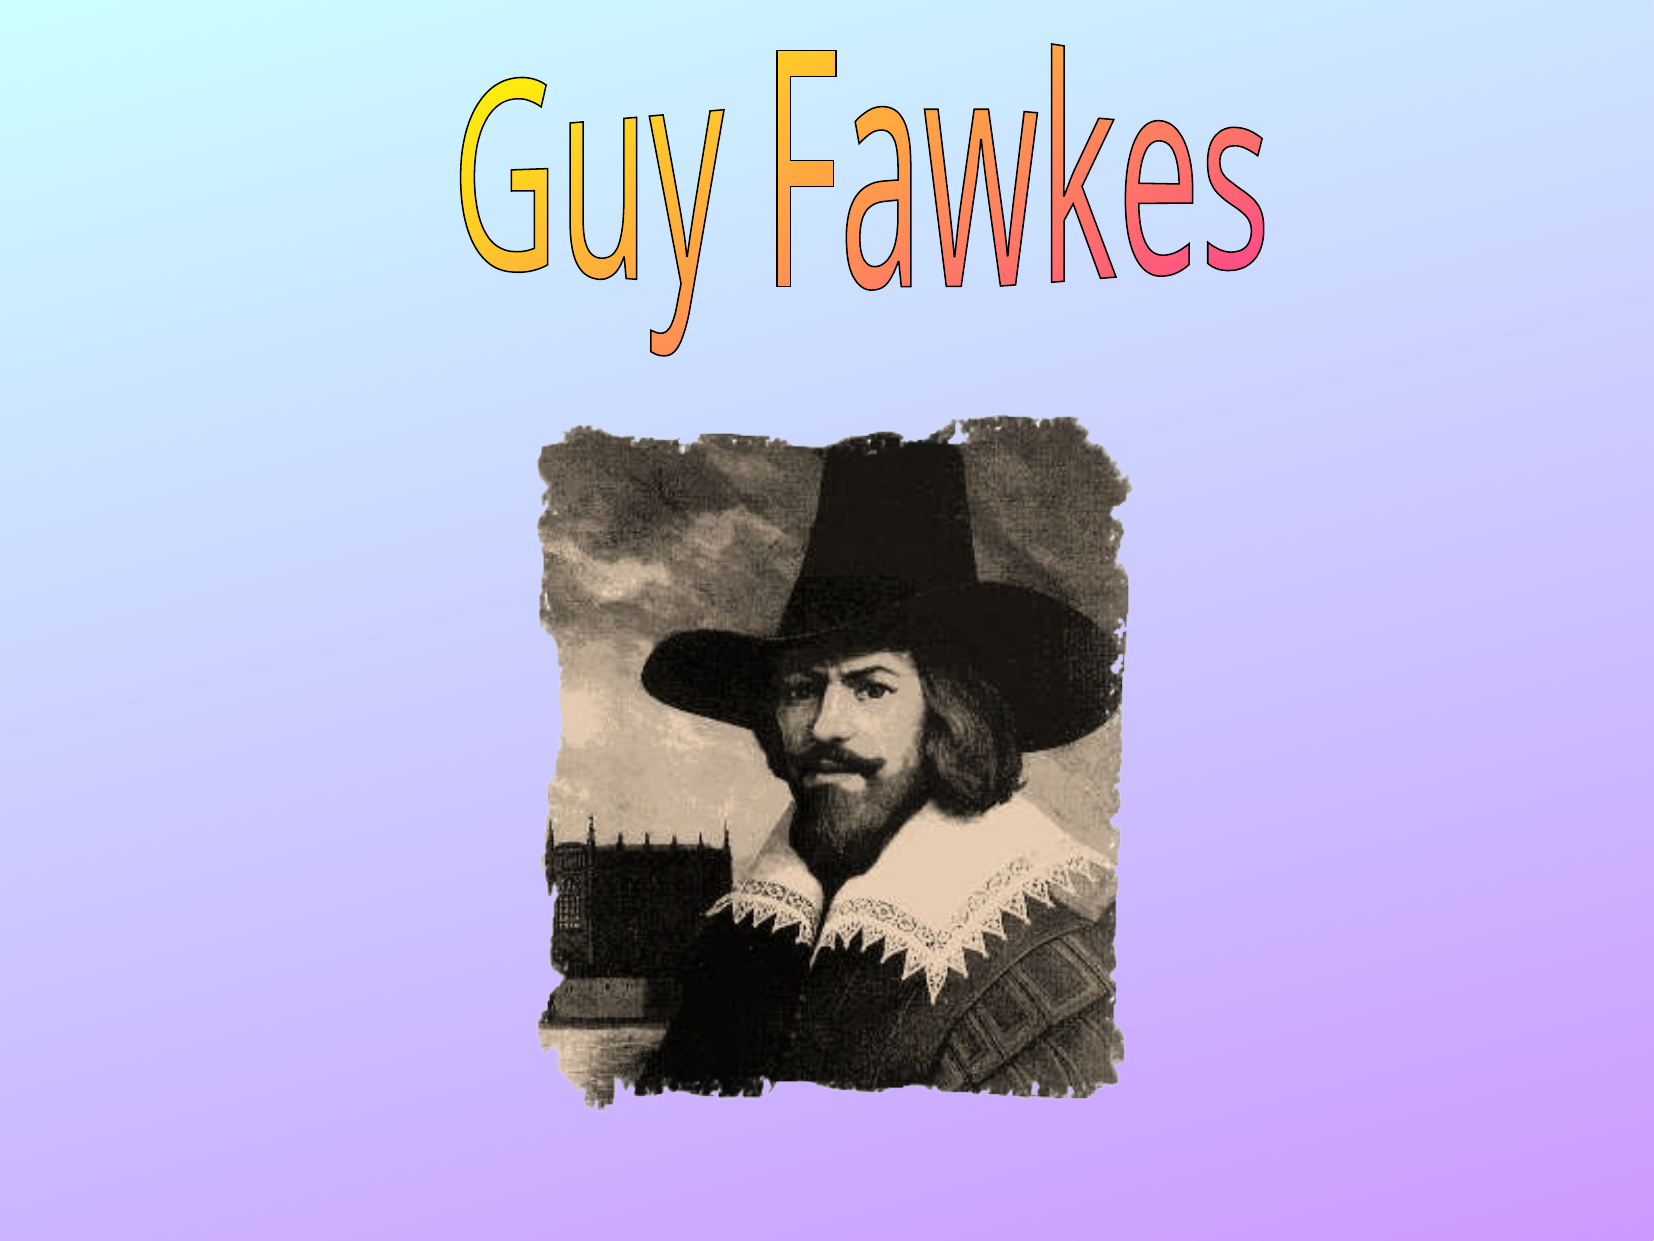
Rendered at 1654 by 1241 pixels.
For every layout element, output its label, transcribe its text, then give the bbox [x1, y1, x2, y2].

text_box Guy Fawkes [1051, 43, 1117, 283]
text_box Guy Fawkes [1125, 120, 1193, 277]
text_box Guy Fawkes [649, 109, 725, 356]
text_box Guy Fawkes [1207, 127, 1264, 271]
text_box Guy Fawkes [924, 109, 1038, 287]
text_box Guy Fawkes [846, 106, 911, 291]
text_box Guy Fawkes [776, 50, 837, 287]
picture [527, 413, 1146, 1120]
text_box Guy Fawkes [570, 117, 637, 280]
text_box Guy Fawkes [460, 77, 548, 273]
